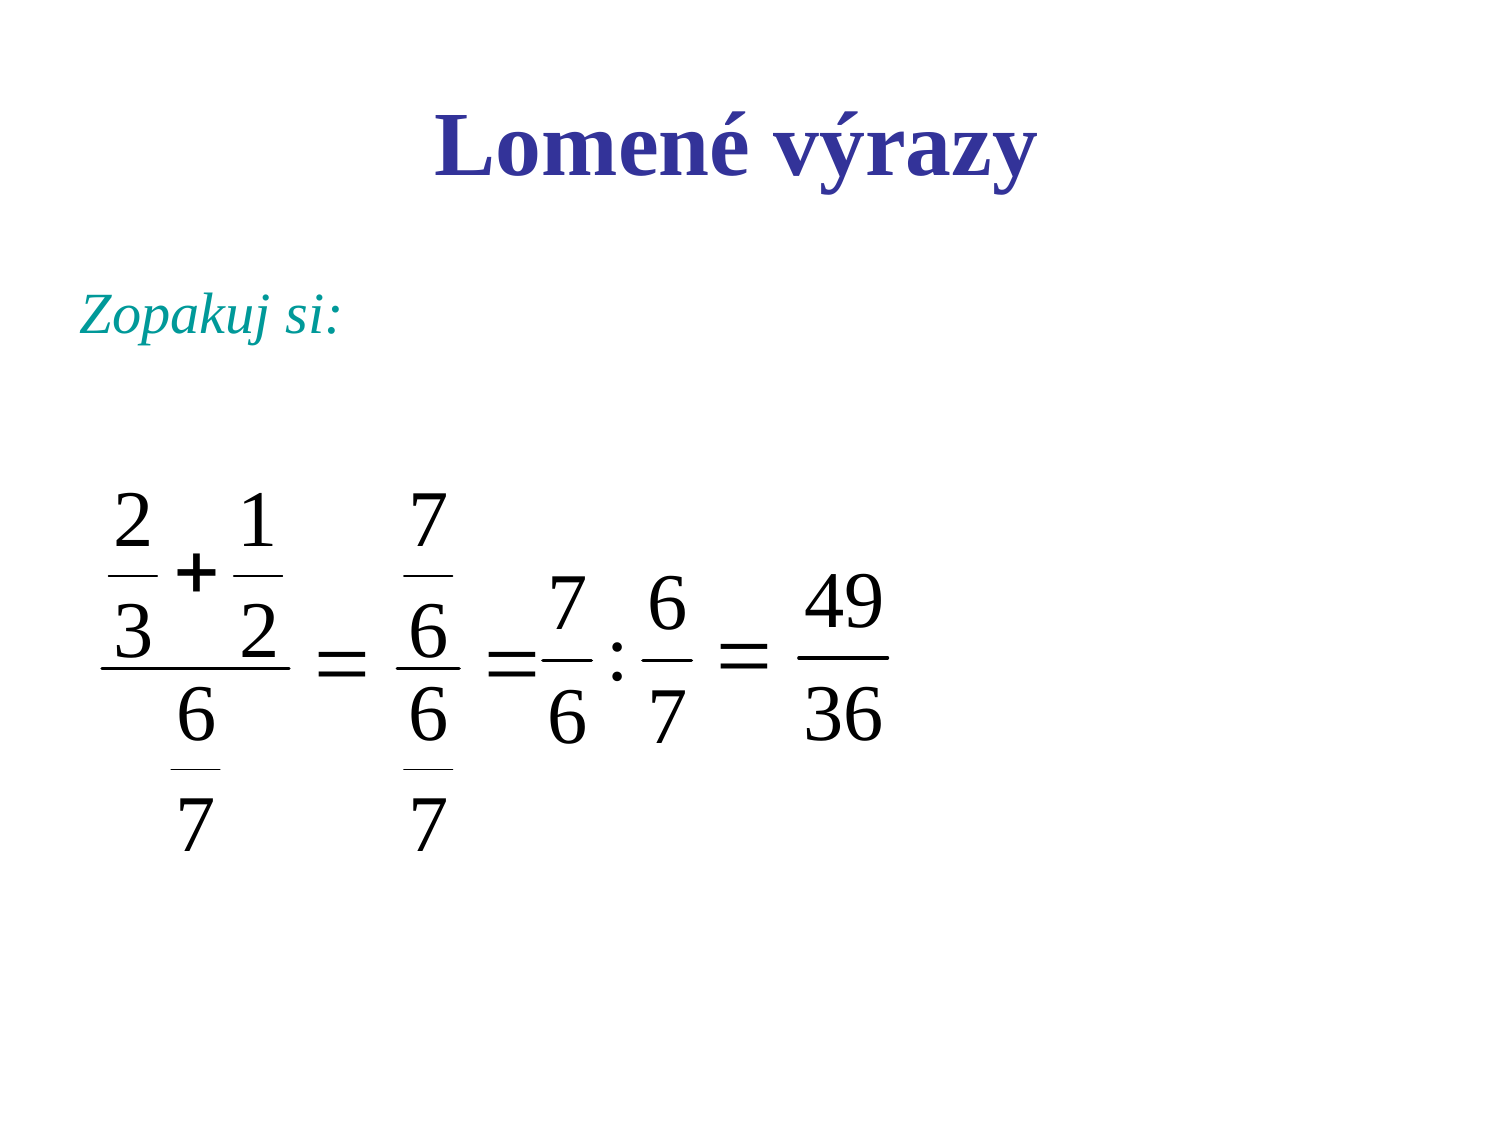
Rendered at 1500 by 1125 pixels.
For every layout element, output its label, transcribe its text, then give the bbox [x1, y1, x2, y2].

title Lomené výrazy [75, 45, 1426, 233]
chart [383, 467, 771, 870]
chart [88, 467, 370, 870]
text_box Zopakuj si: [64, 267, 751, 353]
chart [785, 550, 906, 759]
